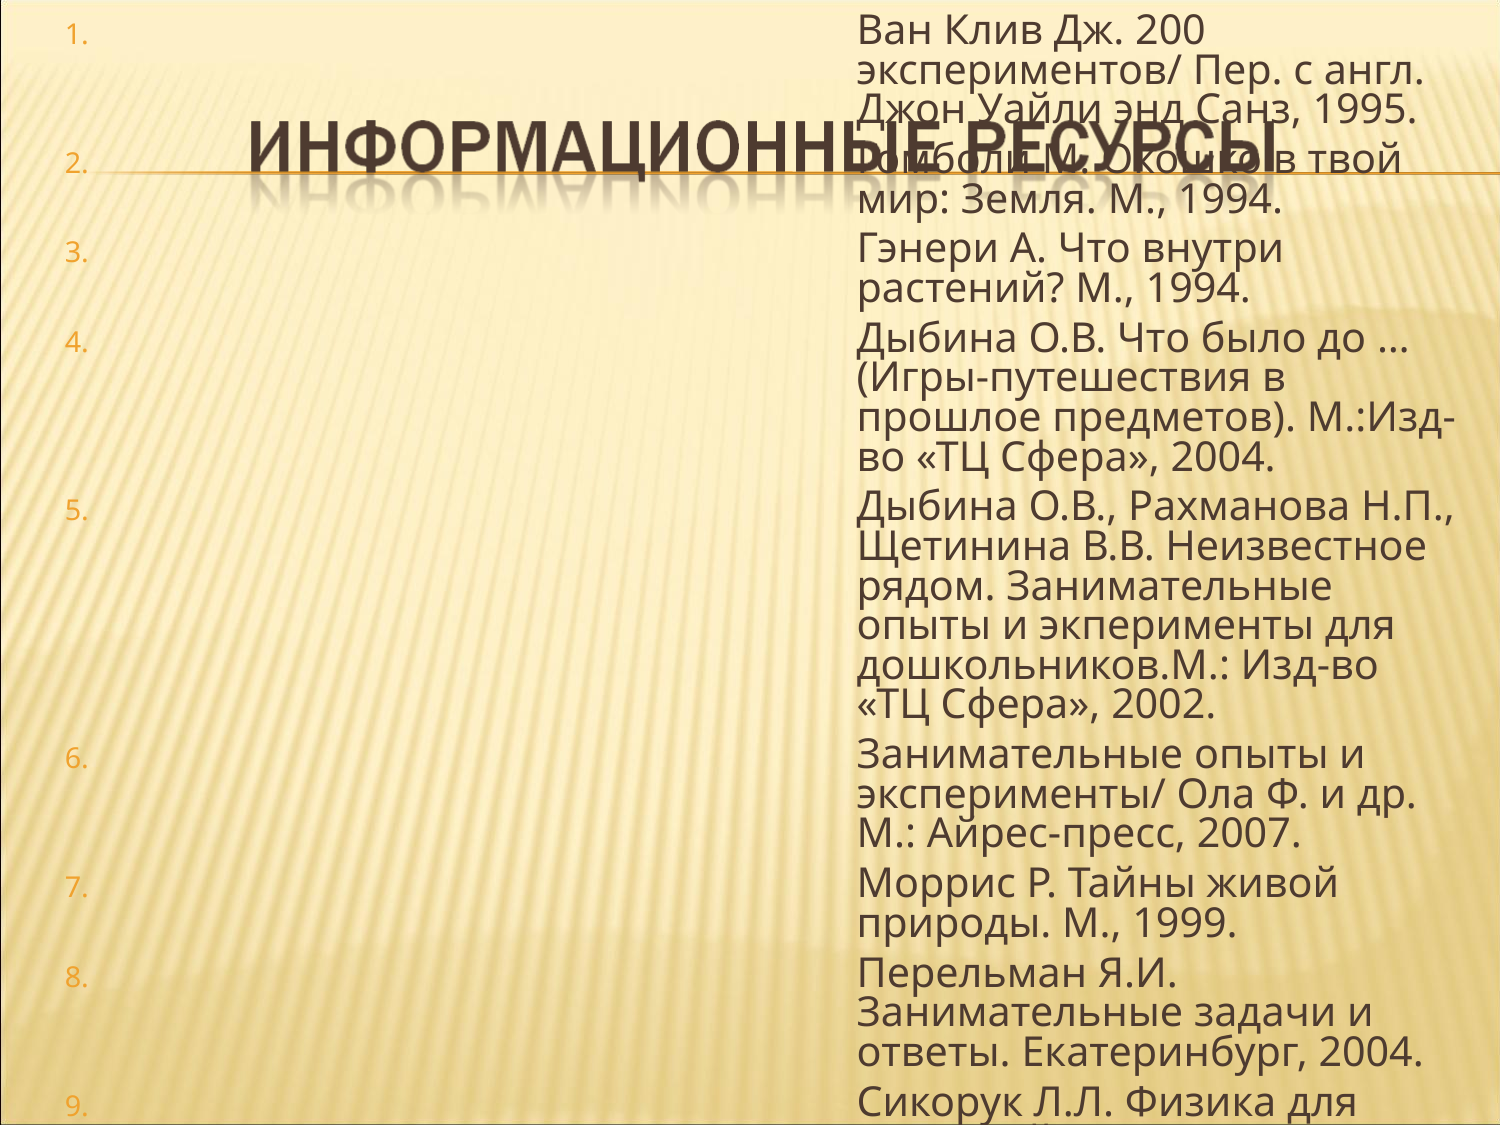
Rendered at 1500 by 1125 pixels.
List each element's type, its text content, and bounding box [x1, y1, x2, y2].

list Ван Клив Дж. 200 экспериментов/ Пер. с англ. Джон Уайли энд Санз, 1995. Гомболи М. Окошко в твой мир: Земля. М., 1994. Гэнери А. Что внутри растений? М., 1994. Дыбина О.В. Что было до … (Игры-путешествия в прошлое предметов). М.:Изд-во «ТЦ Сфера», 2004. Дыбина О.В., Рахманова Н.П., Щетинина В.В. Неизвестное рядом. Занимательные опыты и экперименты для дошкольников.М.: Изд-во «ТЦ Сфера», 2002. Занимательные опыты и эксперименты/ Ола Ф. и др. М.: Айрес-пресс, 2007. Моррис Р. Тайны живой природы. М., 1999. Перельман Я.И. Занимательные задачи и ответы. Екатеринбург, 2004. Сикорук Л.Л. Физика для малышей. М., 2003. Смирнов Ю.И. Книжки для талантливых детей и заботливых родителей. СПб.: Питер, 2004. [50, 18, 1476, 1125]
picture [0, 0, 1500, 1125]
